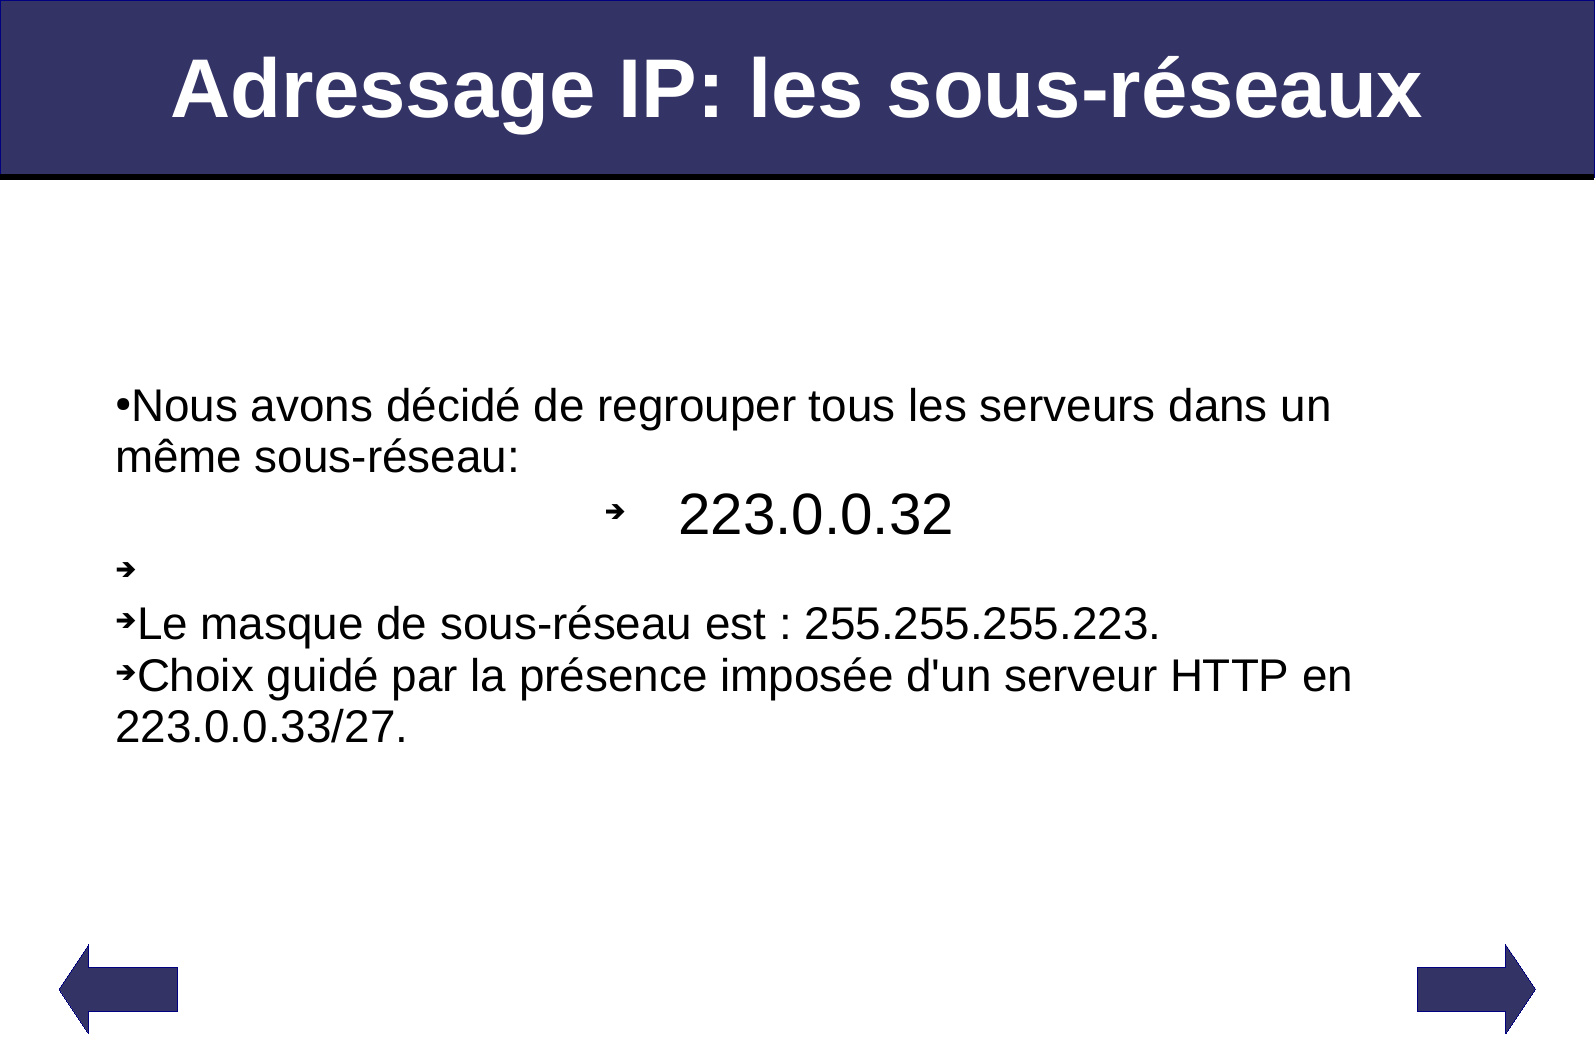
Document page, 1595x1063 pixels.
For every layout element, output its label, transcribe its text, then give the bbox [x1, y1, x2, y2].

text_box [59, 944, 178, 1034]
text_box Nous avons décidé de regrouper tous les serveurs dans un même sous-réseau: 223.0.0.32 Le masque de sous-réseau est : 255.255.255.223. Choix guidé par la présence imposée d'un serveur HTTP en 223.0.0.33/27. [100, 372, 1459, 688]
text_box [1417, 944, 1536, 1034]
text_box Adressage IP: les sous-réseaux [0, 0, 1595, 178]
